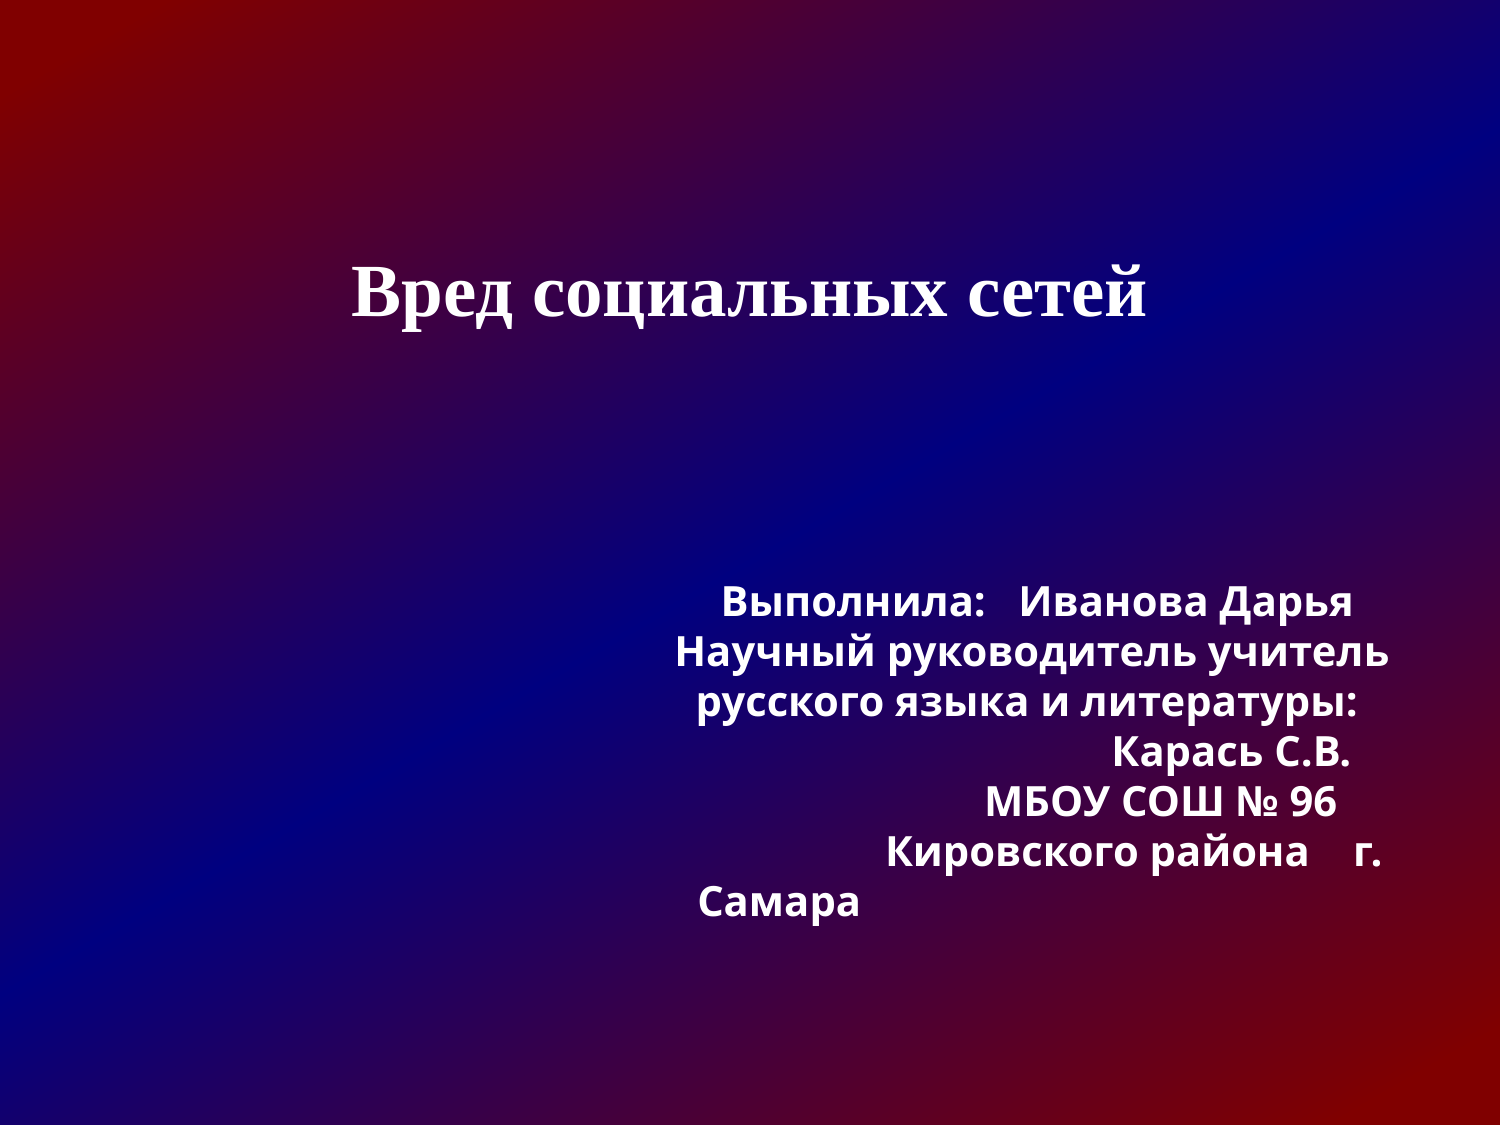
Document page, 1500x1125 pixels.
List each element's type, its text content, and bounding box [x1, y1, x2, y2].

subtitle Выполнила: Иванова Дарья Научный руководитель учитель русского языка и литературы: Карась С.В. МБОУ СОШ № 96 Кировского района г. Самара [152, 566, 1407, 985]
title Вред социальных сетей [112, 234, 1388, 591]
